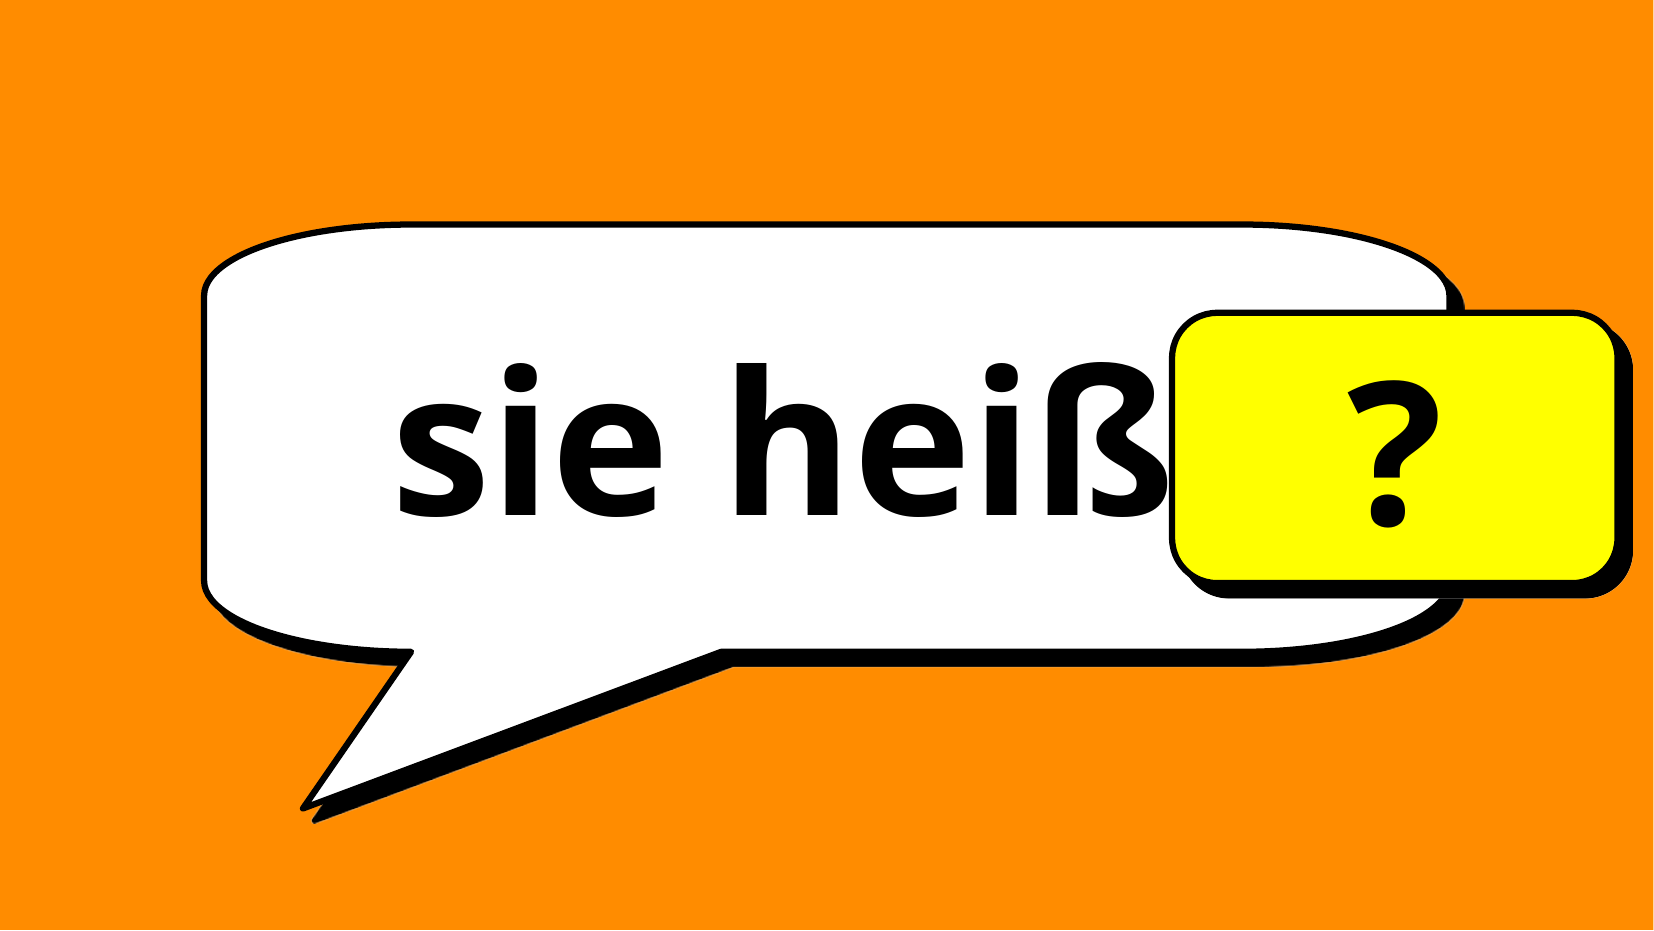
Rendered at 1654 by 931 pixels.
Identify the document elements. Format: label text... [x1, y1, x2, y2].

text_box ? [1172, 312, 1618, 584]
text_box sie heißt [204, 224, 1450, 809]
